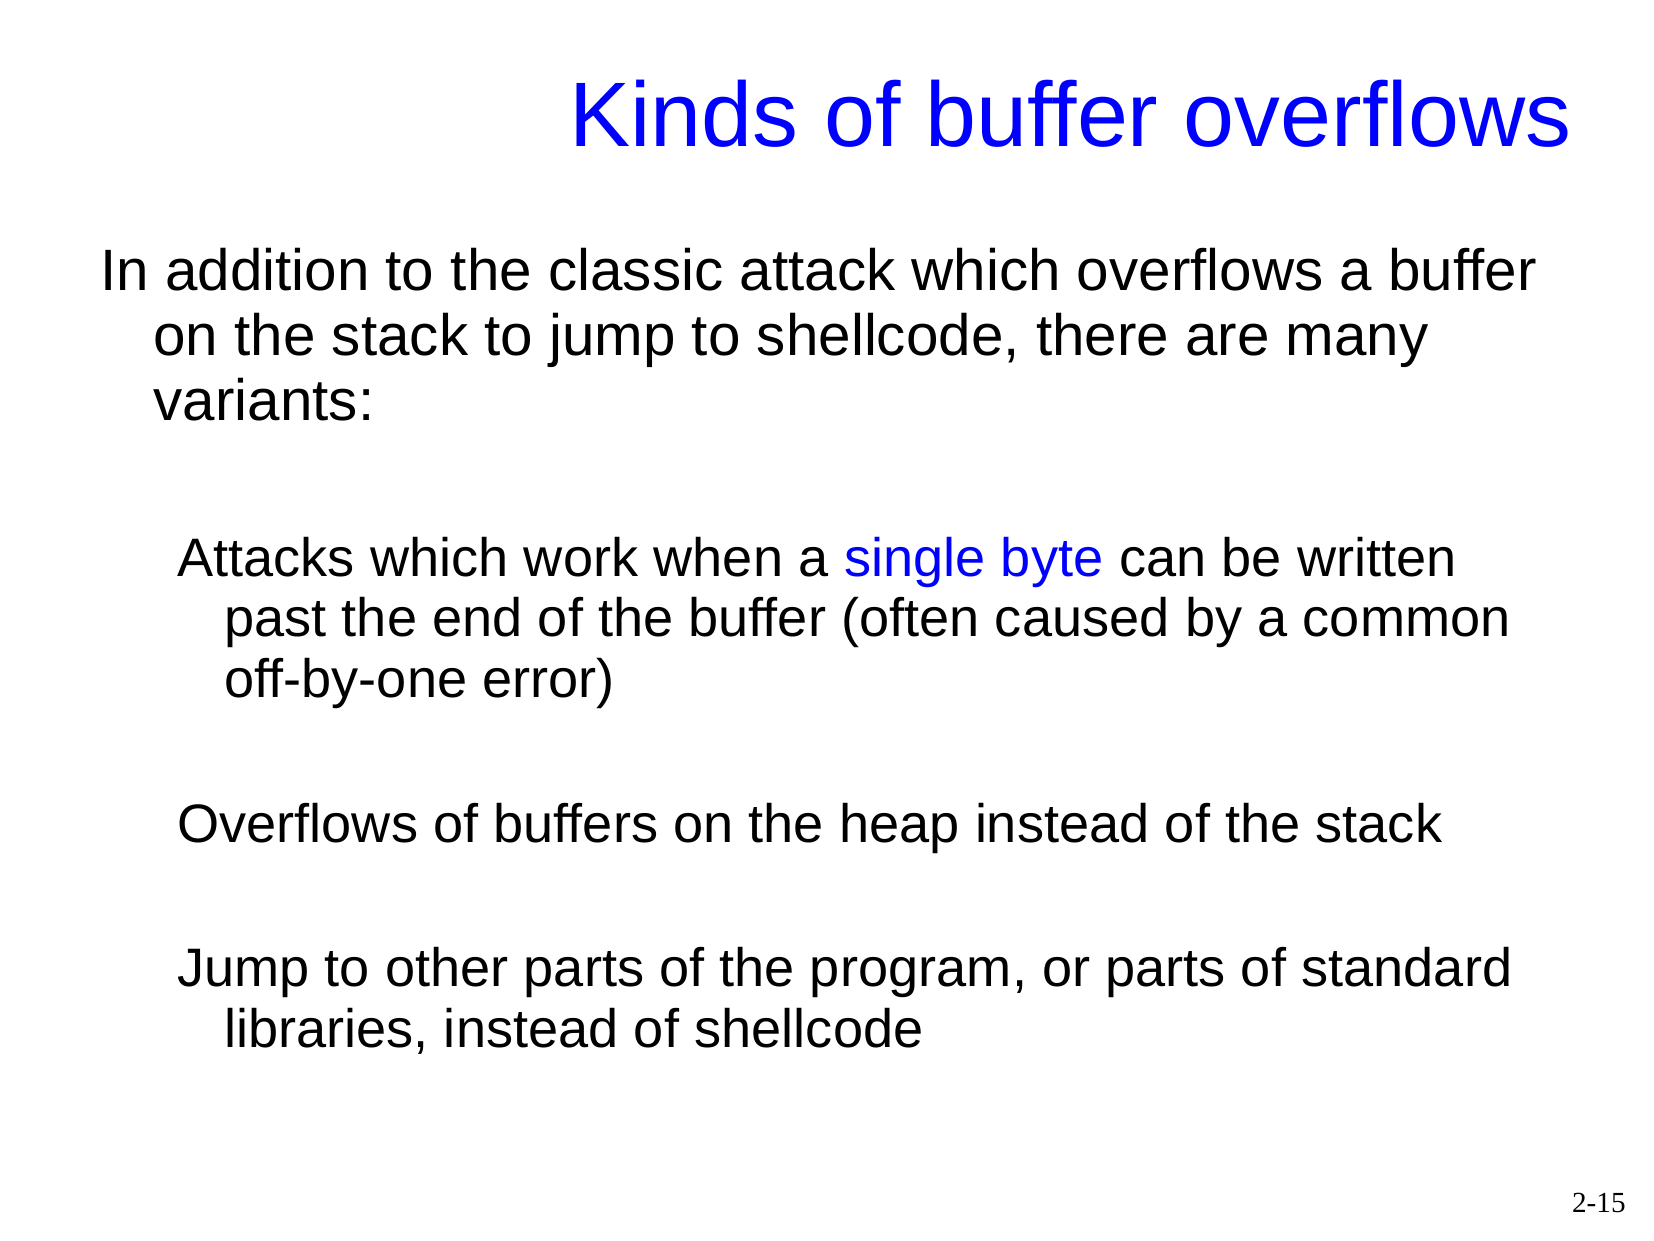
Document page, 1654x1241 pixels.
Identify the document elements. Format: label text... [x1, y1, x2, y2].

list In addition to the classic attack which overflows a buffer on the stack to jump to shellcode, there are many variants: Attacks which work when a single byte can be written past the end of the buffer (often caused by a common off-by-one error) Overflows of buffers on the heap instead of the stack Jump to other parts of the program, or parts of standard libraries, instead of shellcode [82, 237, 1571, 1156]
title Kinds of buffer overflows [84, 18, 1573, 211]
